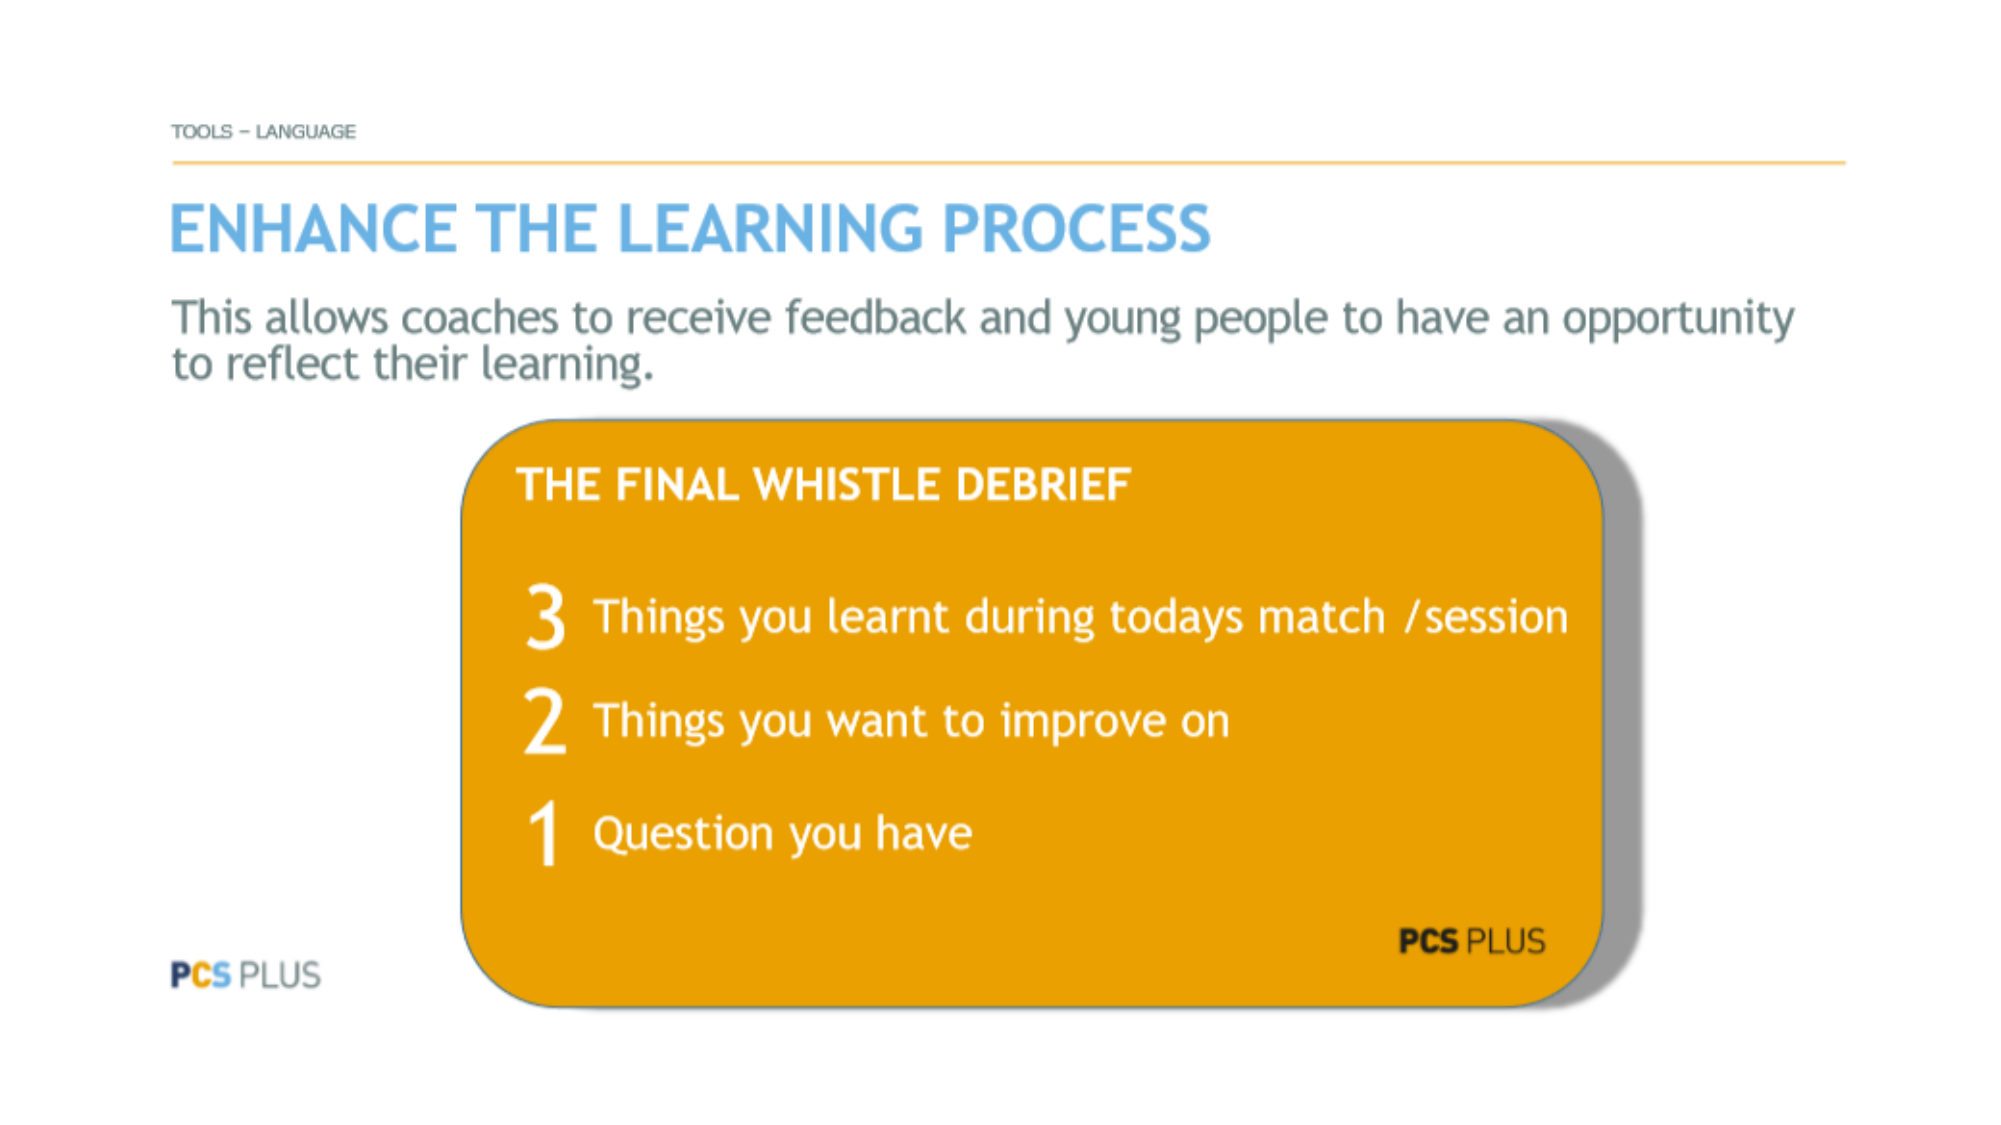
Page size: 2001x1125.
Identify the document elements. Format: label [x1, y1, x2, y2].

picture [138, 73, 1864, 1043]
